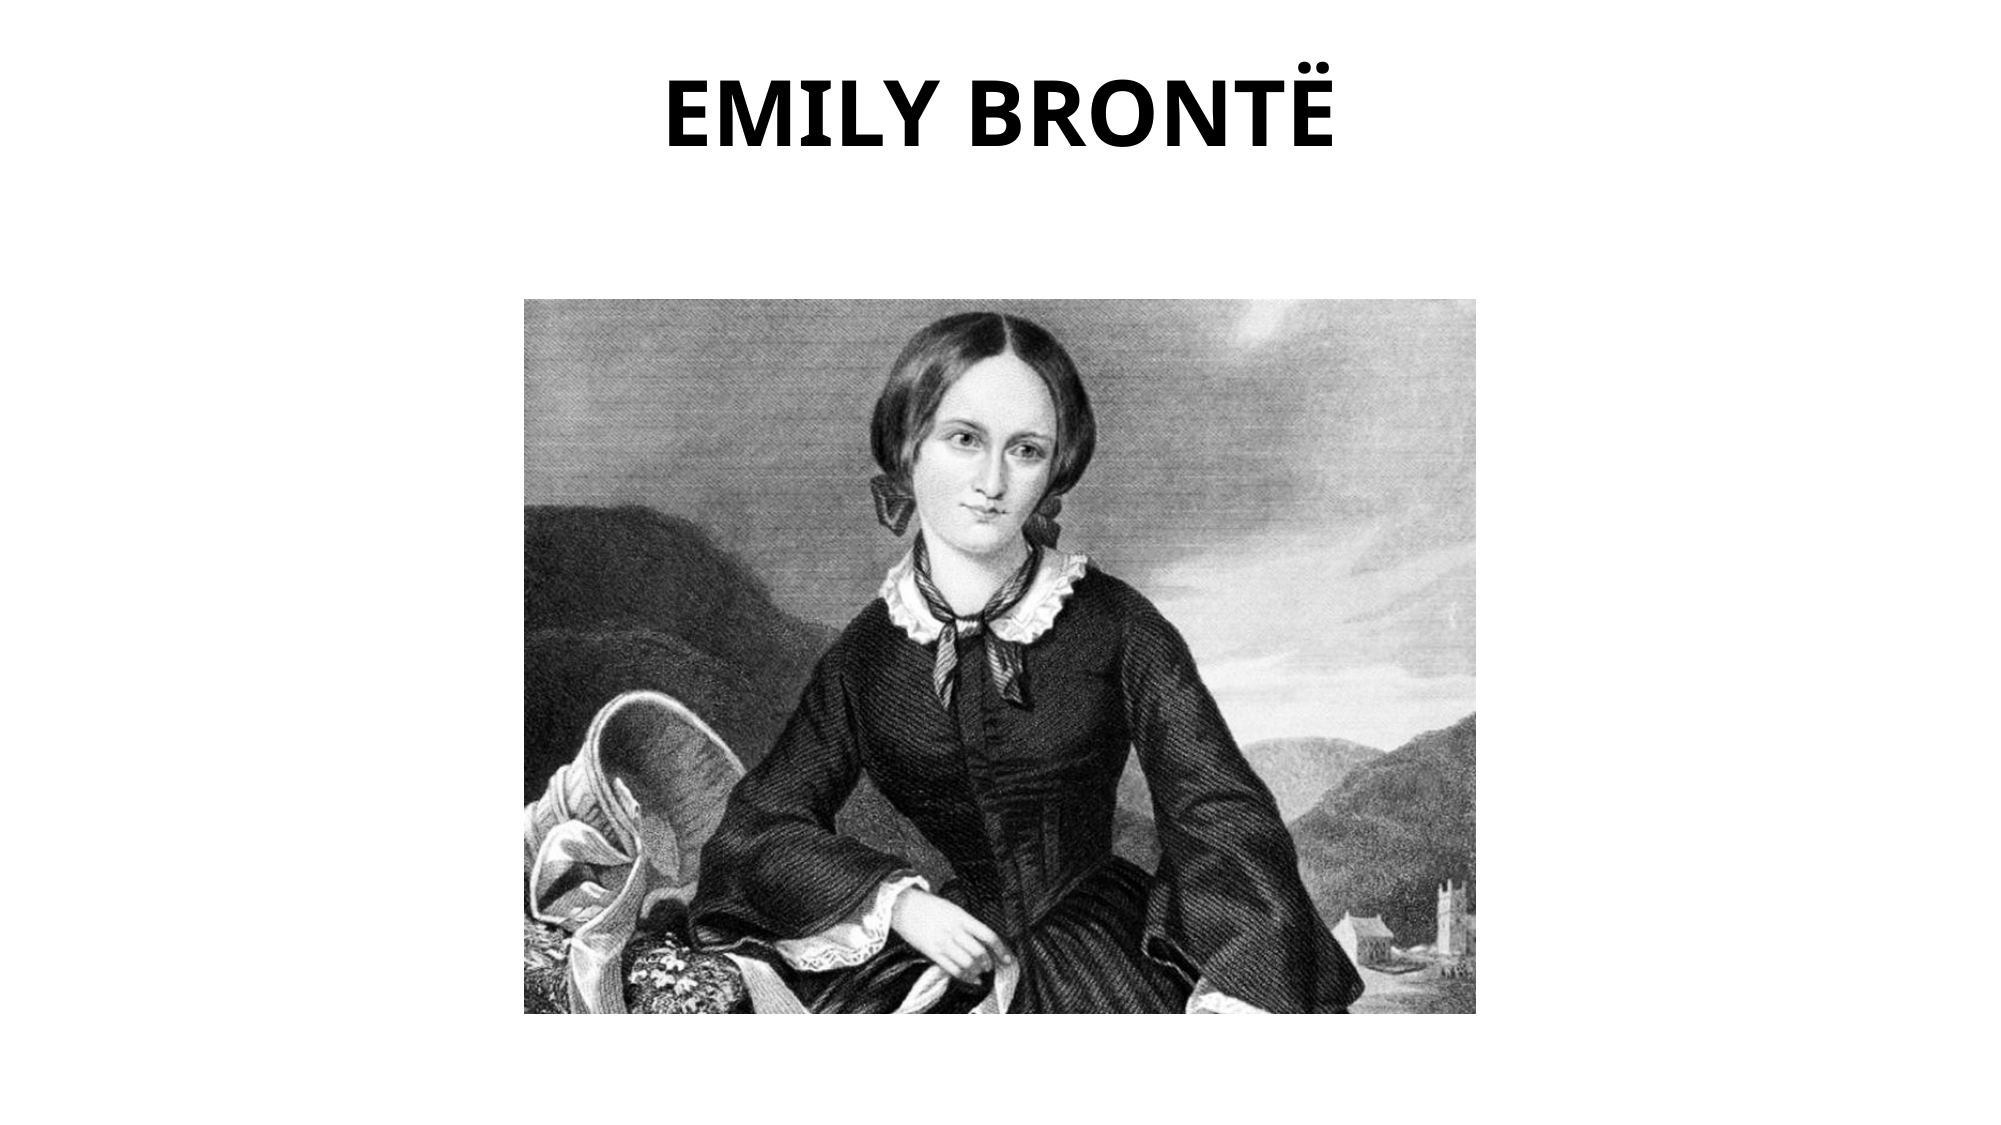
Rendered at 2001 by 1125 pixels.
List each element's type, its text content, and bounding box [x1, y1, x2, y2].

picture [524, 299, 1476, 1014]
title EMILY BRONTË [137, 59, 1863, 278]
